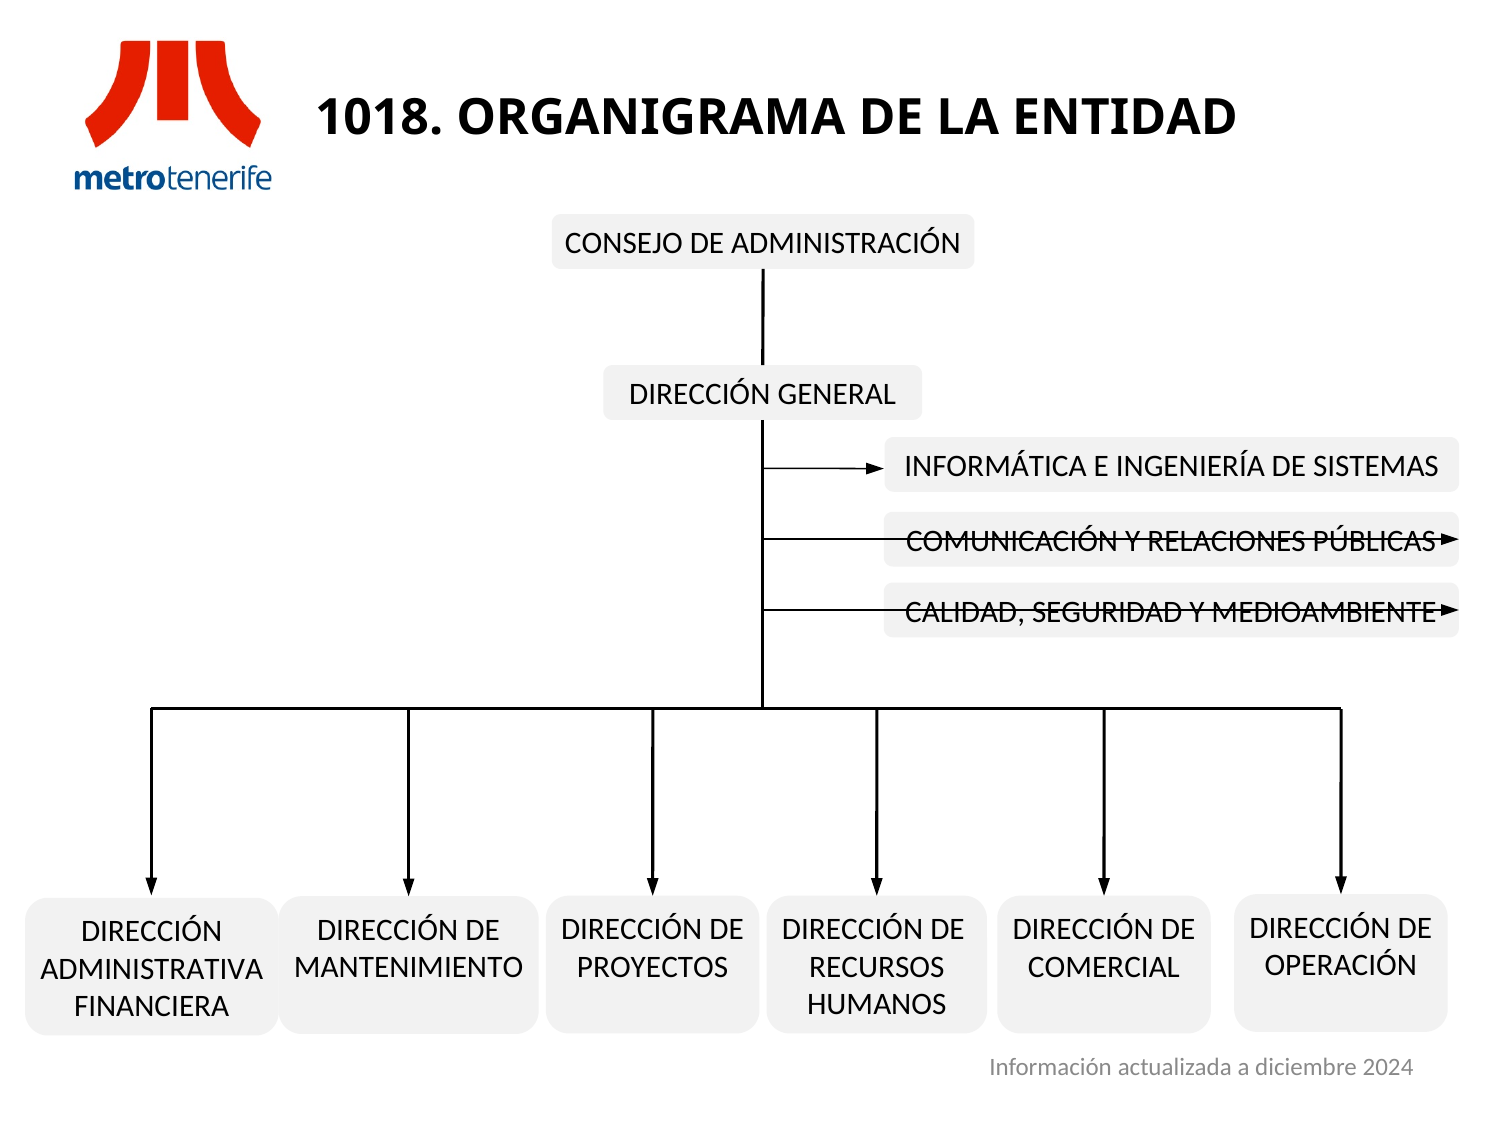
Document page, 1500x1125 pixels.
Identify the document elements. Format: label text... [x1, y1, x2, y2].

text_box INFORMÁTICA E INGENIERÍA DE SISTEMAS [884, 437, 1460, 492]
text_box CALIDAD, SEGURIDAD Y MEDIOAMBIENTE [883, 611, 1459, 638]
text_box DIRECCIÓN DE MANTENIMIENTO [278, 896, 539, 1034]
text_box DIRECCIÓN ADMINISTRATIVA FINANCIERA [25, 897, 279, 1036]
text_box DIRECCIÓN DE RECURSOS HUMANOS [766, 895, 988, 1034]
text_box COMUNICACIÓN Y RELACIONES PÚBLICAS [883, 511, 1459, 538]
text_box DIRECCIÓN DE COMERCIAL [997, 895, 1211, 1034]
text_box DIRECCIÓN GENERAL [603, 365, 923, 420]
text_box DIRECCIÓN DE PROYECTOS [545, 895, 760, 1034]
text_box COMUNICACIÓN Y RELACIONES PÚBLICAS [883, 540, 1459, 567]
text_box CONSEJO DE ADMINISTRACIÓN [551, 214, 975, 269]
text_box DIRECCIÓN DE OPERACIÓN [1234, 894, 1448, 1032]
picture [73, 37, 272, 192]
text_box Información actualizada a diciembre 2024 [974, 1042, 1450, 1103]
text_box CALIDAD, SEGURIDAD Y MEDIOAMBIENTE [883, 582, 1459, 609]
text_box 1018. ORGANIGRAMA DE LA ENTIDAD [300, 76, 1427, 153]
